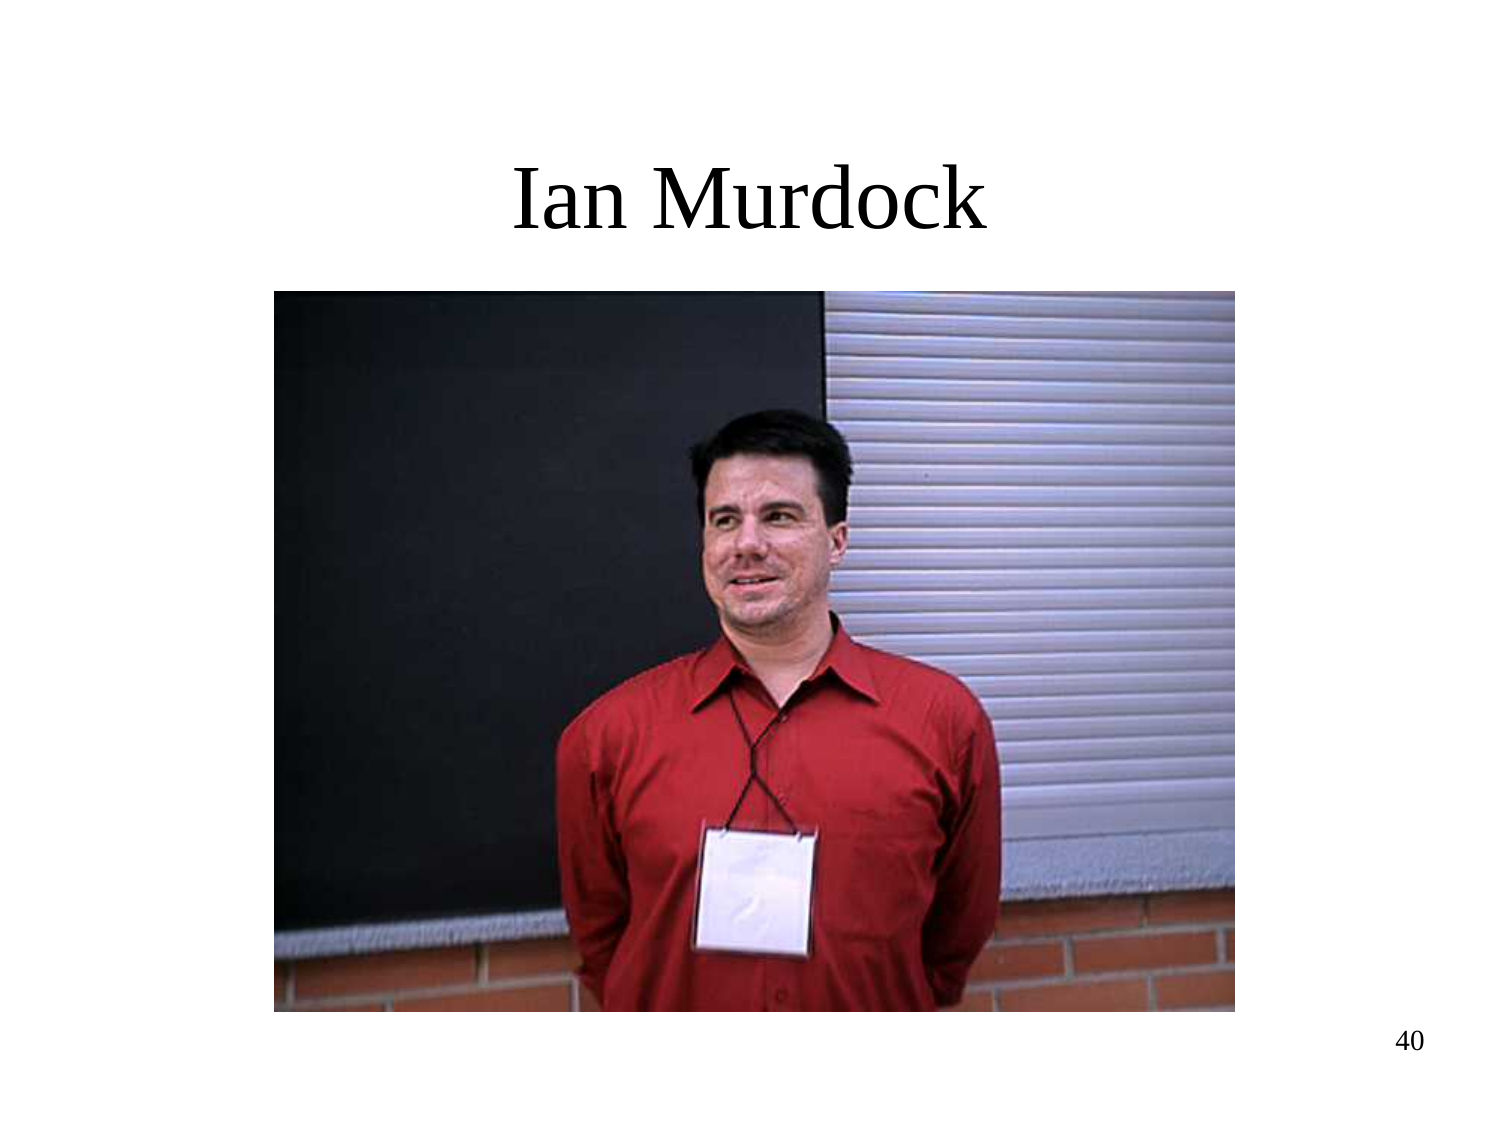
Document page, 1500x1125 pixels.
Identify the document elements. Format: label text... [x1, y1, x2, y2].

title Ian Murdock [112, 81, 1388, 307]
picture [274, 291, 1235, 1012]
